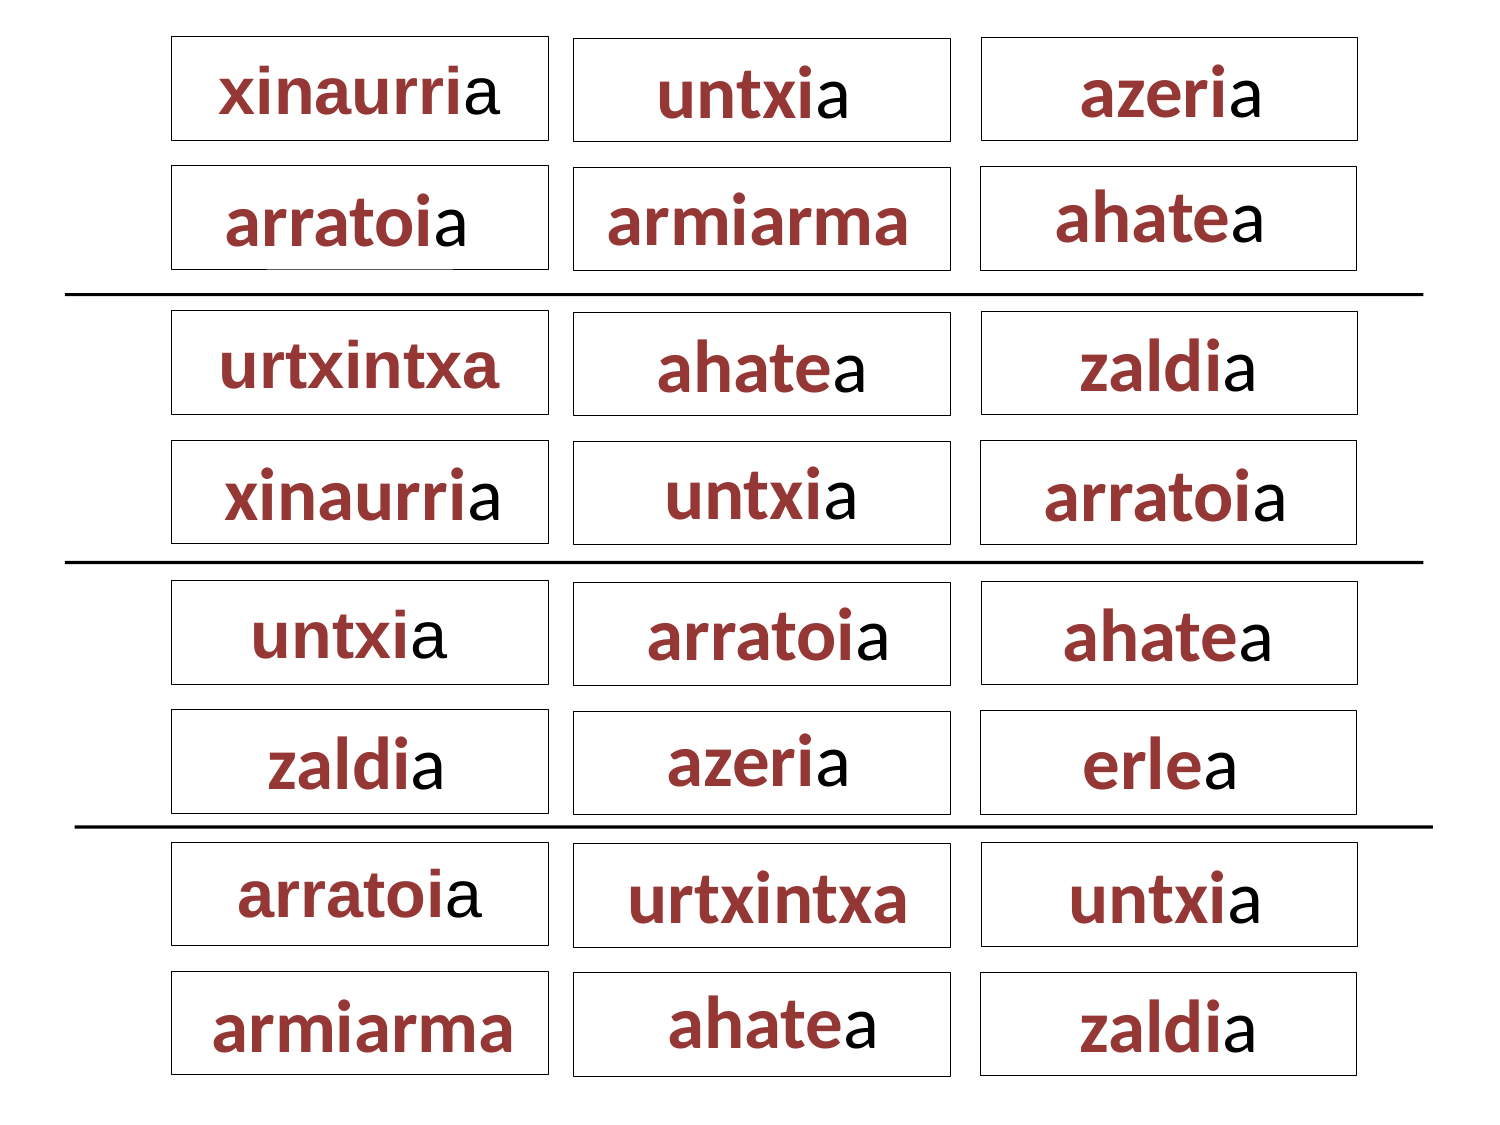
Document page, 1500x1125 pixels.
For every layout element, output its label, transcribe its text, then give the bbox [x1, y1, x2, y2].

text_box ahatea [1039, 160, 1282, 166]
text_box zaldia [253, 710, 462, 812]
text_box xinaurria [209, 441, 519, 543]
text_box xinaurria [203, 40, 516, 136]
text_box azeria [652, 712, 867, 810]
text_box ahatea [1047, 582, 1290, 684]
text_box azeria [652, 704, 867, 711]
text_box untxia [649, 442, 875, 543]
text_box untxia [235, 584, 462, 680]
text_box ahatea [1039, 167, 1282, 266]
text_box ahatea [641, 313, 884, 415]
text_box zaldia [1065, 312, 1274, 414]
text_box azeria [1064, 38, 1279, 140]
text_box arratoia [222, 843, 497, 939]
text_box ahatea [652, 973, 895, 1071]
text_box erlea [1067, 706, 1255, 710]
text_box untxia [649, 437, 875, 441]
text_box urtxintxa [203, 314, 516, 410]
text_box untxia [1053, 843, 1279, 946]
text_box armiarma [591, 168, 927, 269]
text_box zaldia [1065, 973, 1274, 1075]
text_box arratoia [631, 577, 907, 582]
text_box erlea [1067, 711, 1255, 812]
text_box untxia [641, 39, 866, 141]
text_box arratoia [631, 583, 907, 683]
text_box arratoia [209, 166, 485, 269]
text_box arratoia [1028, 441, 1304, 544]
text_box urtxintxa [612, 844, 925, 946]
text_box armiarma [591, 163, 927, 167]
text_box ahatea [652, 966, 895, 972]
text_box armiarma [196, 972, 532, 1074]
